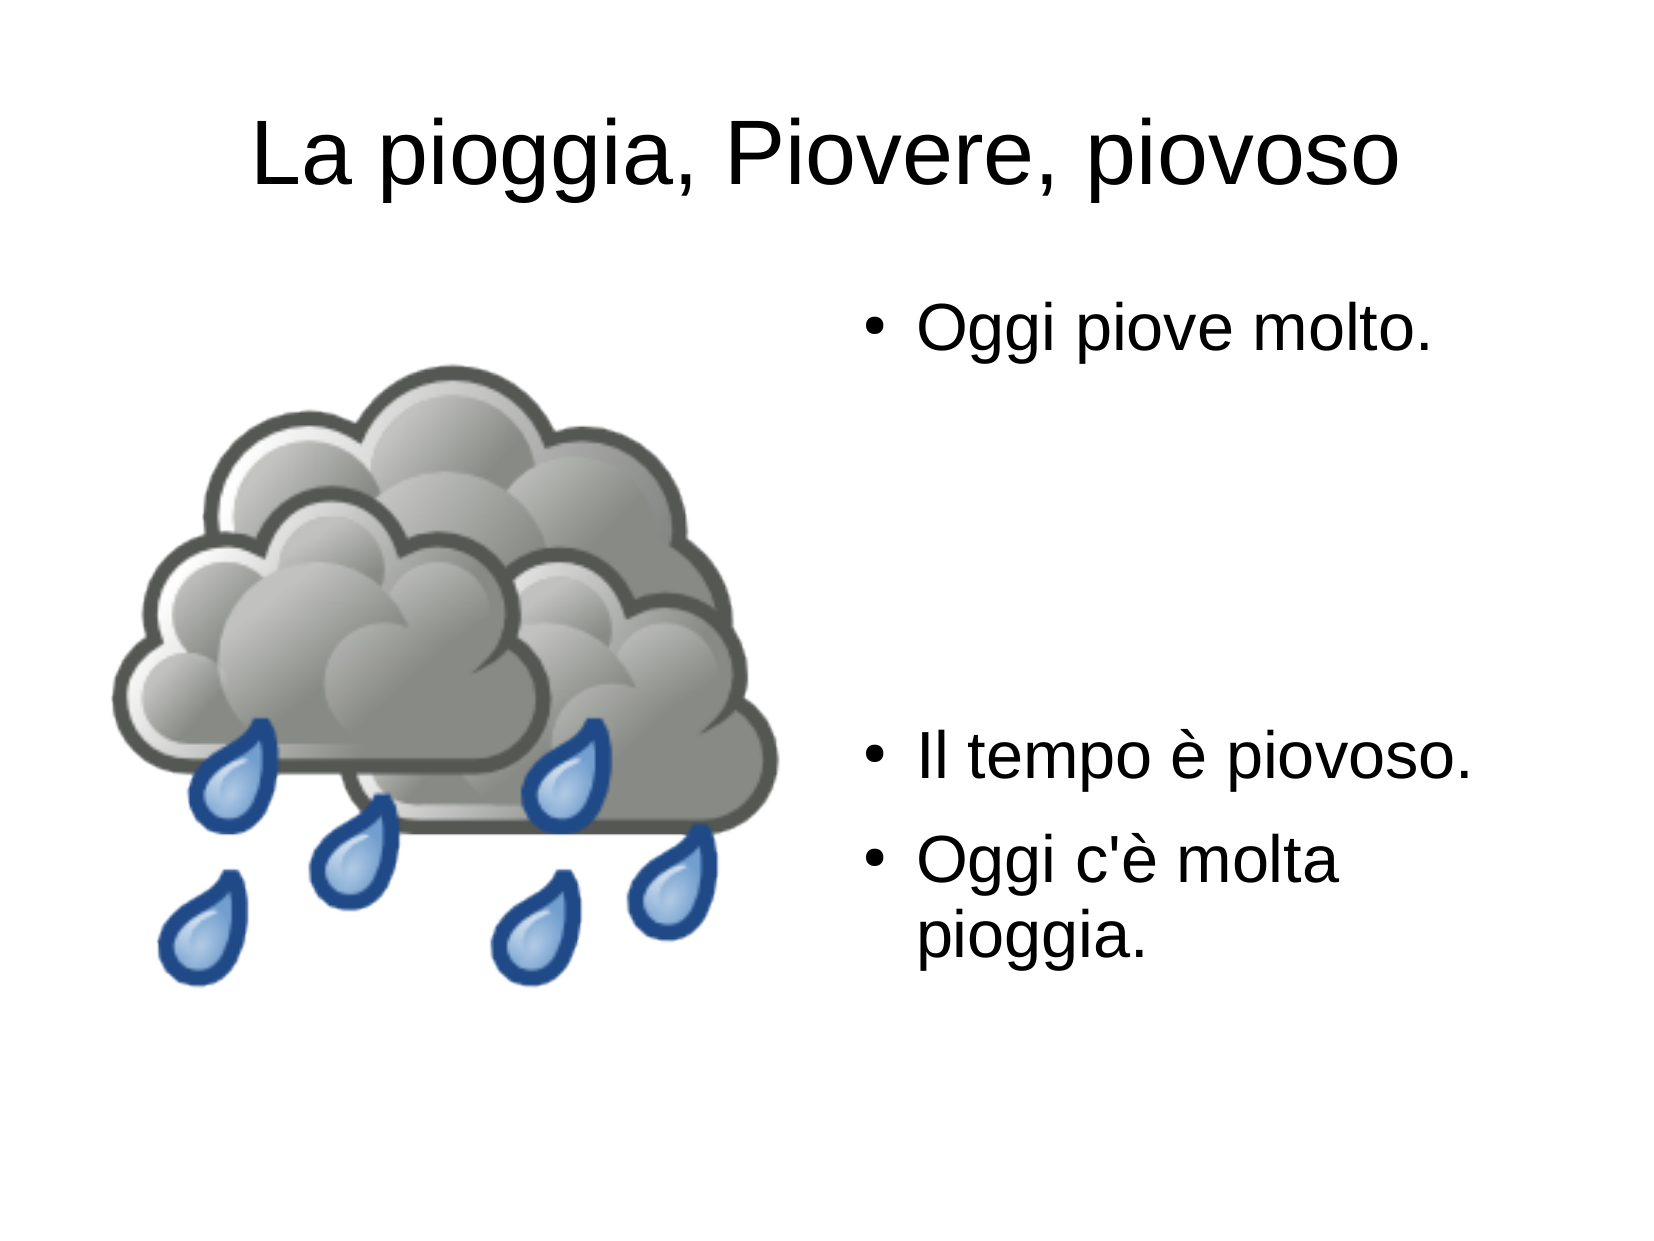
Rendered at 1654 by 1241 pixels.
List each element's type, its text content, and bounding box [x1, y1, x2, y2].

list Il tempo è piovoso. Oggi c'è molta pioggia. [845, 717, 1572, 1109]
title La pioggia, Piovere, piovoso [82, 49, 1571, 257]
picture [82, 336, 809, 1063]
list Oggi piove molto. [845, 290, 1572, 681]
